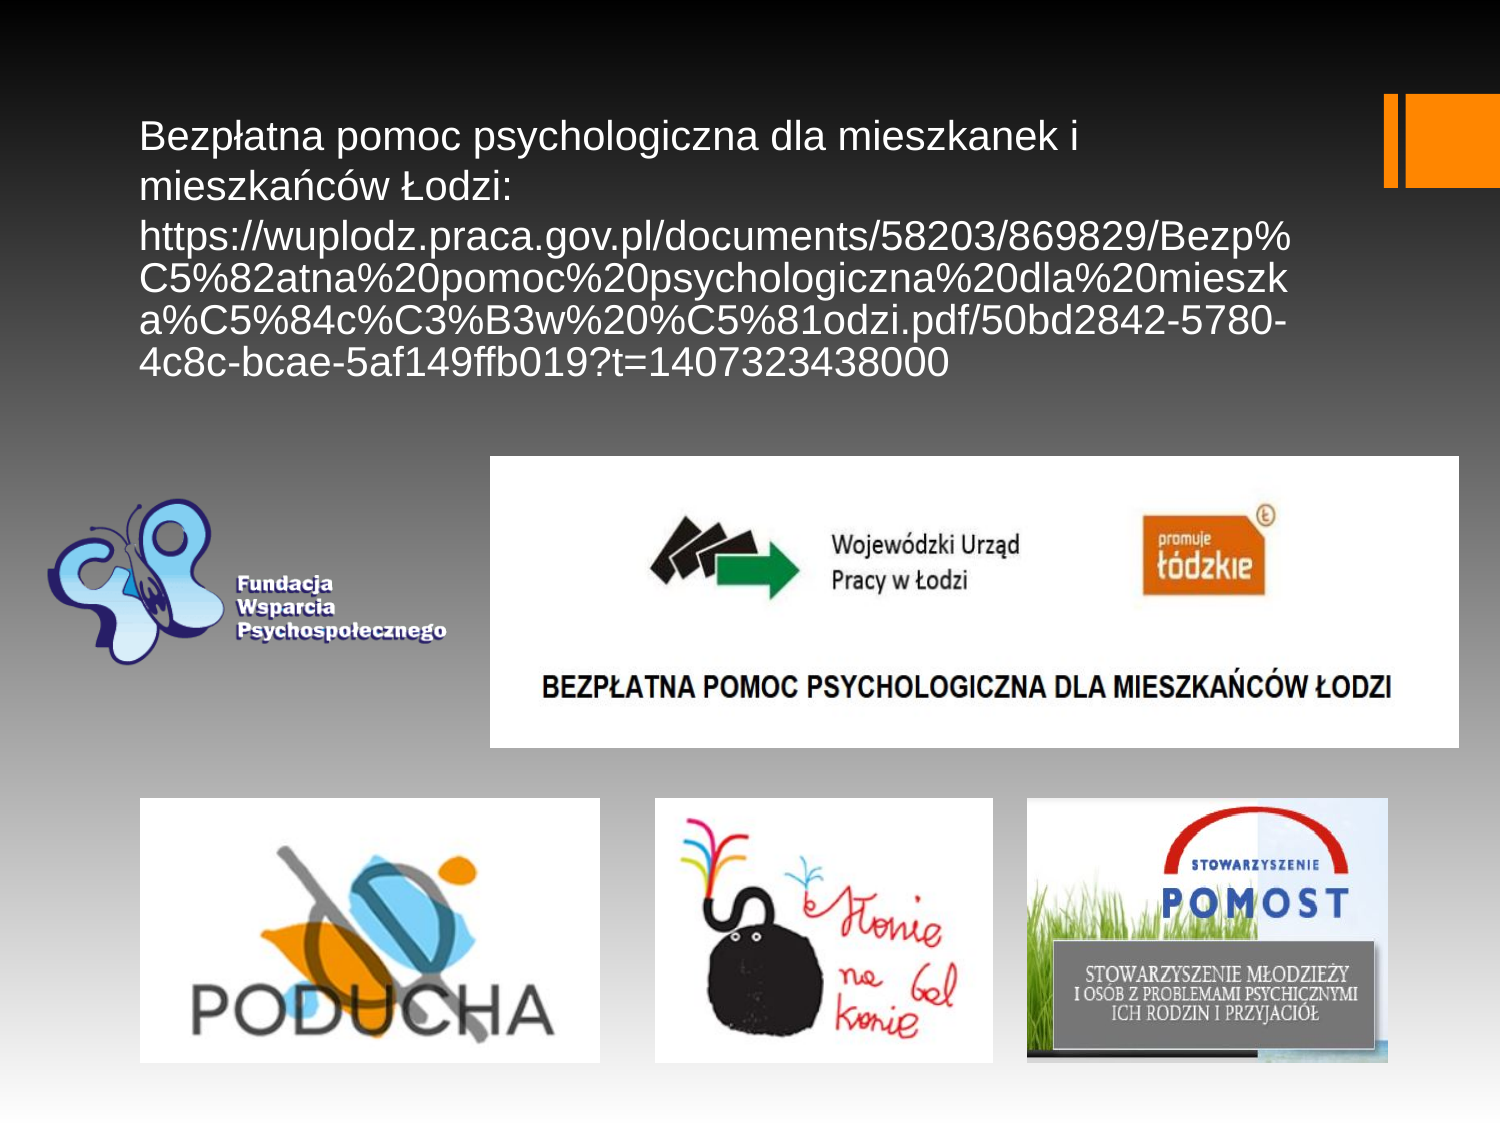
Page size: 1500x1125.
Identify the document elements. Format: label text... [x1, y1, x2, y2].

text_box Bezpłatna pomoc psychologiczna dla mieszkanek i mieszkańców Łodzi: https://wuplodz.praca.gov.pl/documents/58203/869829/Bezp%C5%82atna%20pomoc%20psychologiczna%20dla%20mieszka%C5%84c%C3%B3w%20%C5%81odzi.pdf/50bd2842-5780-4c8c-bcae-5af149ffb019?t=1407323438000 [123, 101, 1317, 367]
picture [490, 456, 1459, 748]
picture [1027, 798, 1388, 1063]
picture [140, 798, 600, 1063]
picture [41, 491, 471, 673]
picture [655, 798, 993, 1063]
